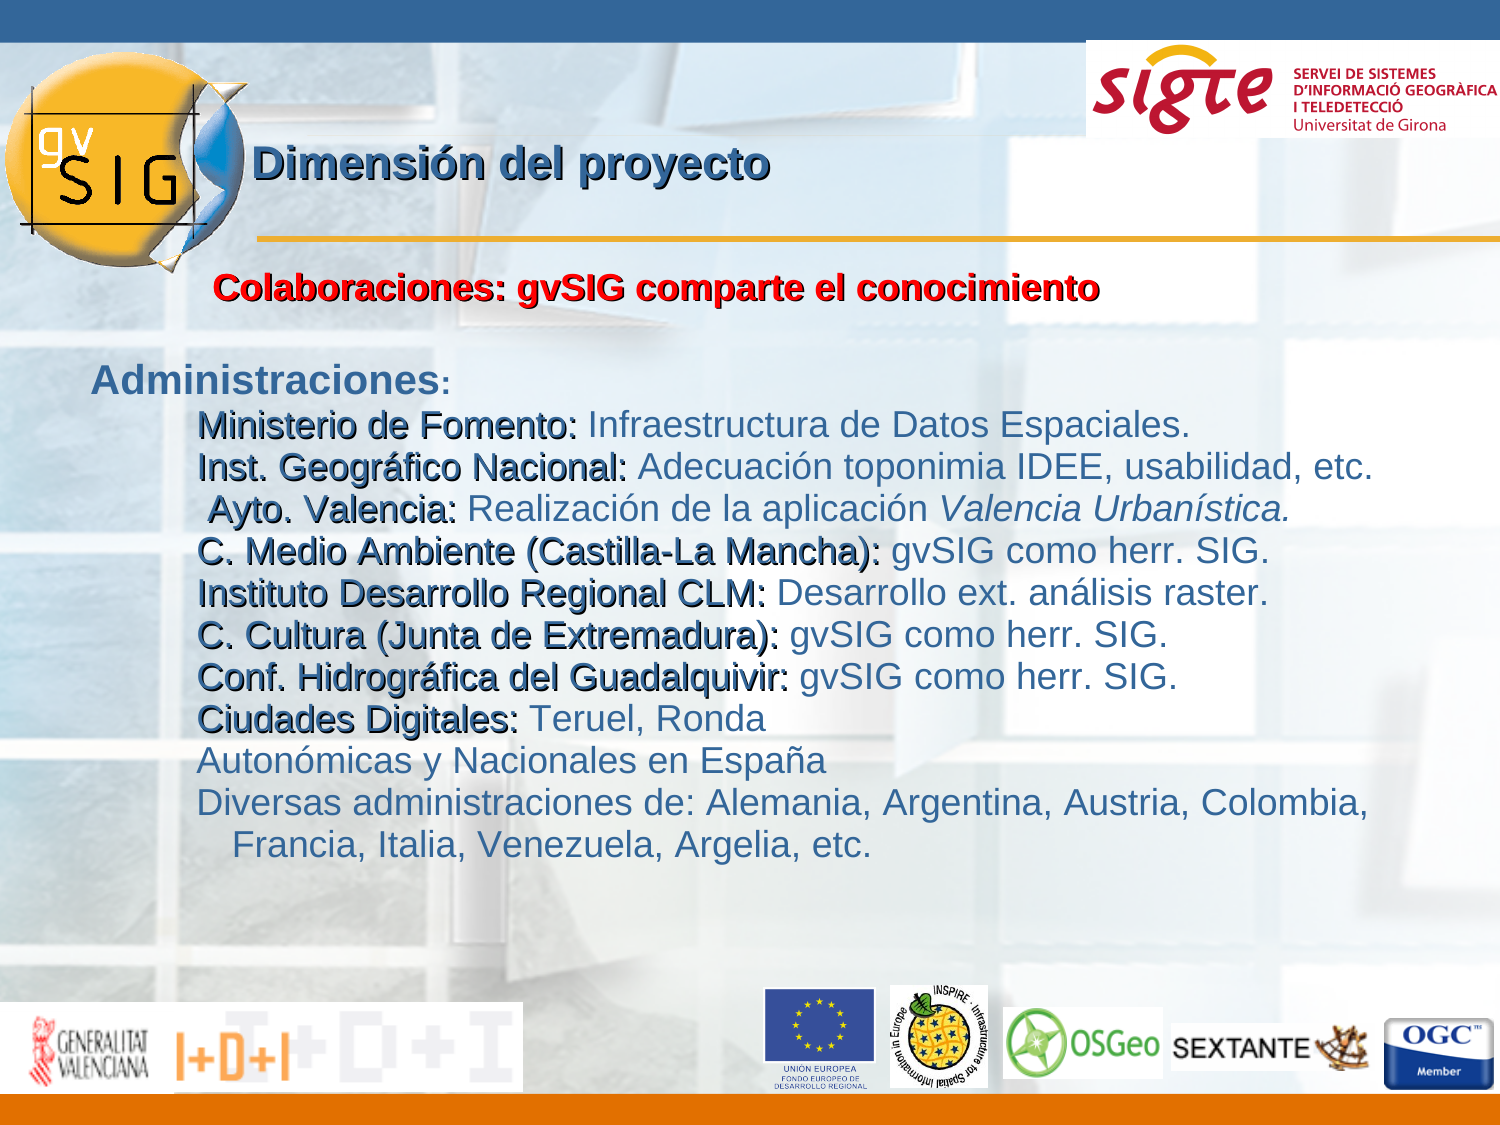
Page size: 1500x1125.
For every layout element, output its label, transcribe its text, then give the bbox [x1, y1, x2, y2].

text_box Administraciones: Ministerio de Fomento: Infraestructura de Datos Espaciales. Inst. Geográfico Nacional: Adecuación toponimia IDEE, usabilidad, etc. Ayto. Valencia: Realización de la aplicación Valencia Urbanística. C. Medio Ambiente (Castilla-La Mancha): gvSIG como herr. SIG. Instituto Desarrollo Regional CLM: Desarrollo ext. análisis raster. C. Cultura (Junta de Extremadura): gvSIG como herr. SIG. Conf. Hidrográfica del Guadalquivir: gvSIG como herr. SIG. Ciudades Digitales: Teruel, Ronda Autonómicas y Nacionales en España Diversas administraciones de: Alemania, Argentina, Austria, Colombia, Francia, Italia, Venezuela, Argelia, etc. [75, 307, 1464, 915]
picture [1086, 40, 1500, 131]
text_box Colaboraciones: gvSIG comparte el conocimiento [197, 260, 1500, 322]
picture [0, 1002, 523, 1094]
picture [763, 987, 876, 1089]
picture [0, 49, 250, 276]
picture [1003, 1007, 1163, 1079]
picture [890, 985, 988, 1088]
text_box Dimensión del proyecto [236, 131, 1500, 199]
picture [1384, 1018, 1494, 1090]
picture [1171, 1023, 1375, 1071]
